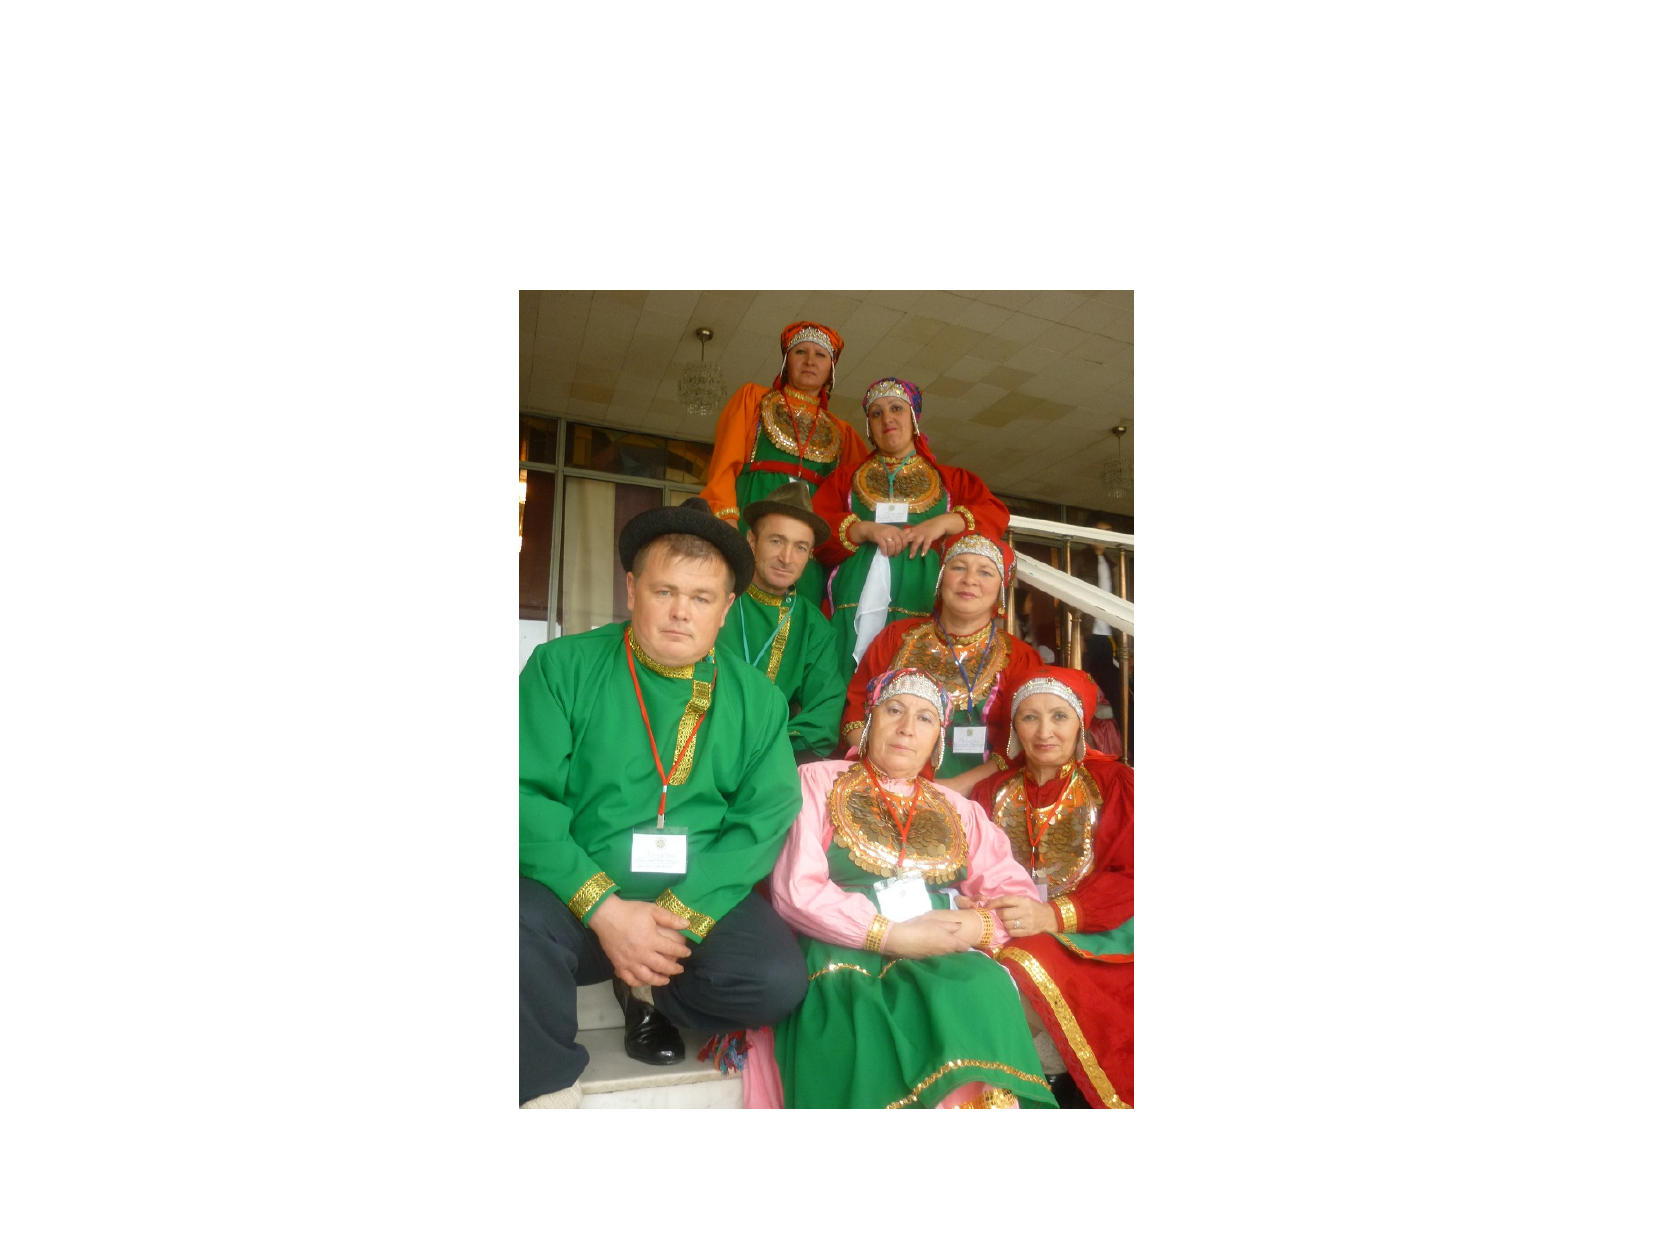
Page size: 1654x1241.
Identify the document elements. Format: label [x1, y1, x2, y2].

picture [519, 290, 1134, 1109]
